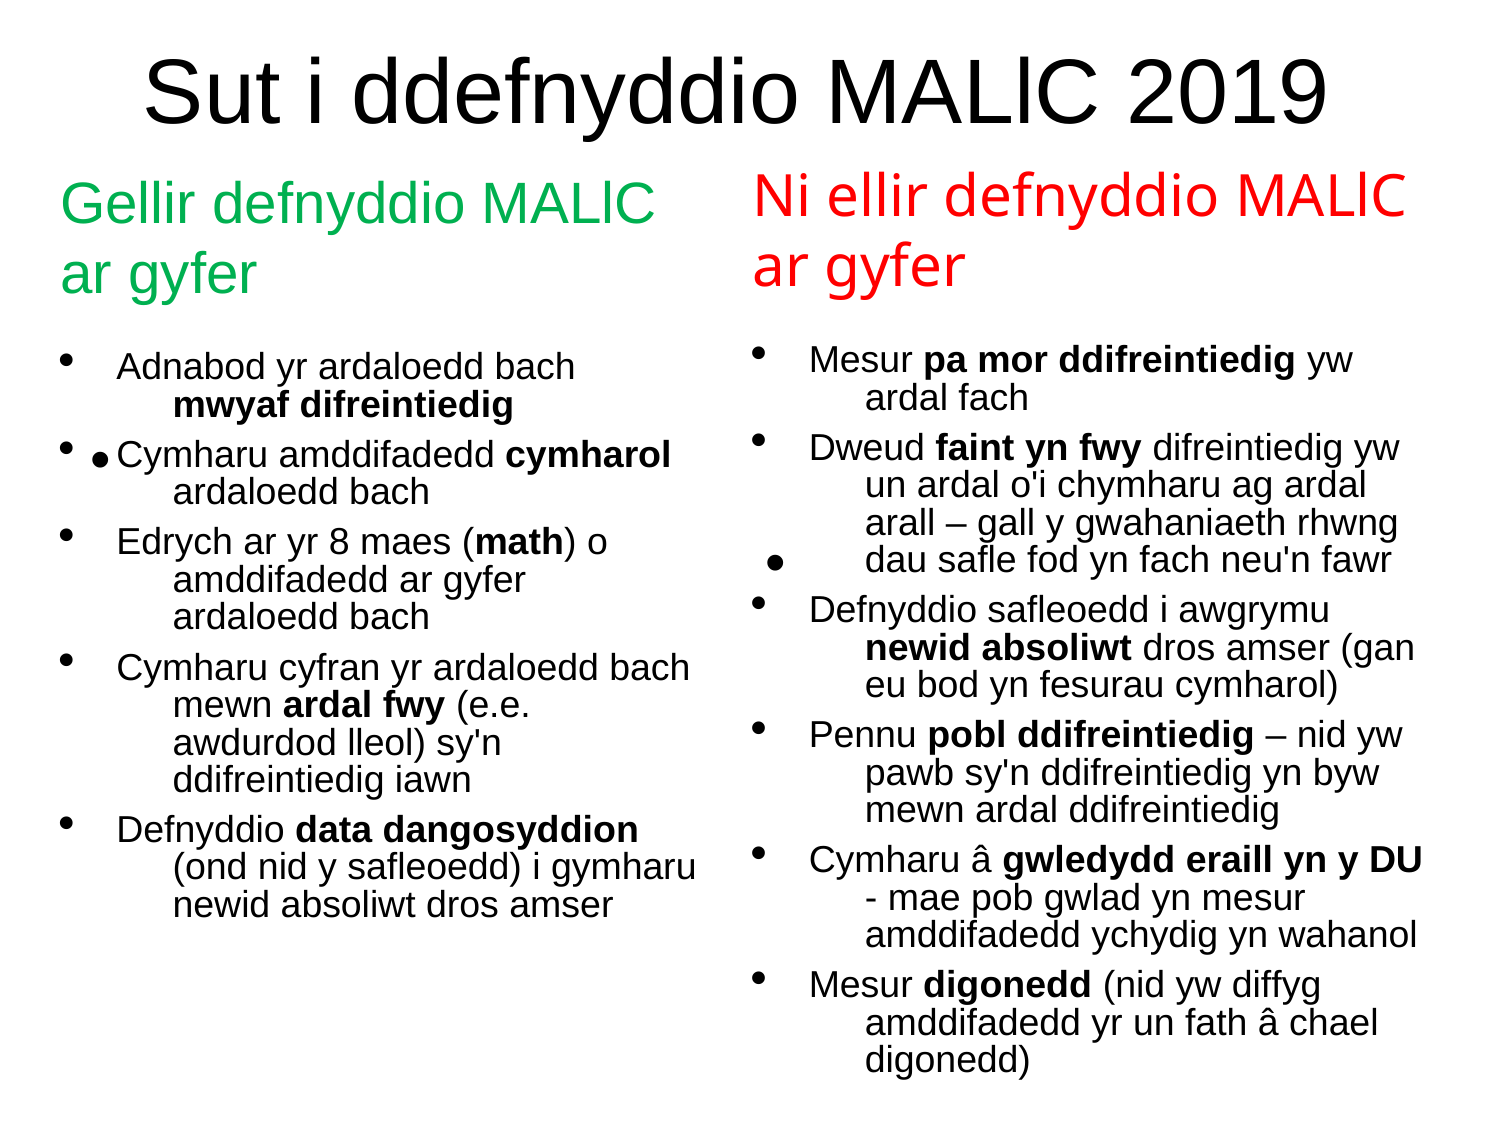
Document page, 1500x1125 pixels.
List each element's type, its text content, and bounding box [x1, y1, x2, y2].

text_box Ni ellir defnyddio MALlC ar gyfer Mesur pa mor ddifreintiedig yw ardal fach Dweud faint yn fwy difreintiedig yw un ardal o'i chymharu ag ardal arall – gall y gwahaniaeth rhwng dau safle fod yn fach neu'n fawr Defnyddio safleoedd i awgrymu newid absoliwt dros amser (gan eu bod yn fesurau cymharol) Pennu pobl ddifreintiedig – nid yw pawb sy'n ddifreintiedig yn byw mewn ardal ddifreintiedig Cymharu â gwledydd eraill yn y DU - mae pob gwlad yn mesur amddifadedd ychydig yn wahanol Mesur digonedd (nid yw diffyg amddifadedd yr un fath â chael digonedd) [737, 150, 1450, 1088]
text_box Sut i ddefnyddio MALlC 2019 [0, 24, 1500, 149]
text_box Gellir defnyddio MALlC ar gyfer Adnabod yr ardaloedd bach mwyaf difreintiedig Cymharu amddifadedd cymharol ardaloedd bach Edrych ar yr 8 maes (math) o amddifadedd ar gyfer ardaloedd bach Cymharu cyfran yr ardaloedd bach mewn ardal fwy (e.e. awdurdod lleol) sy'n ddifreintiedig iawn Defnyddio data dangosyddion (ond nid y safleoedd) i gymharu newid absoliwt dros amser [45, 157, 713, 933]
list [75, 262, 737, 1005]
